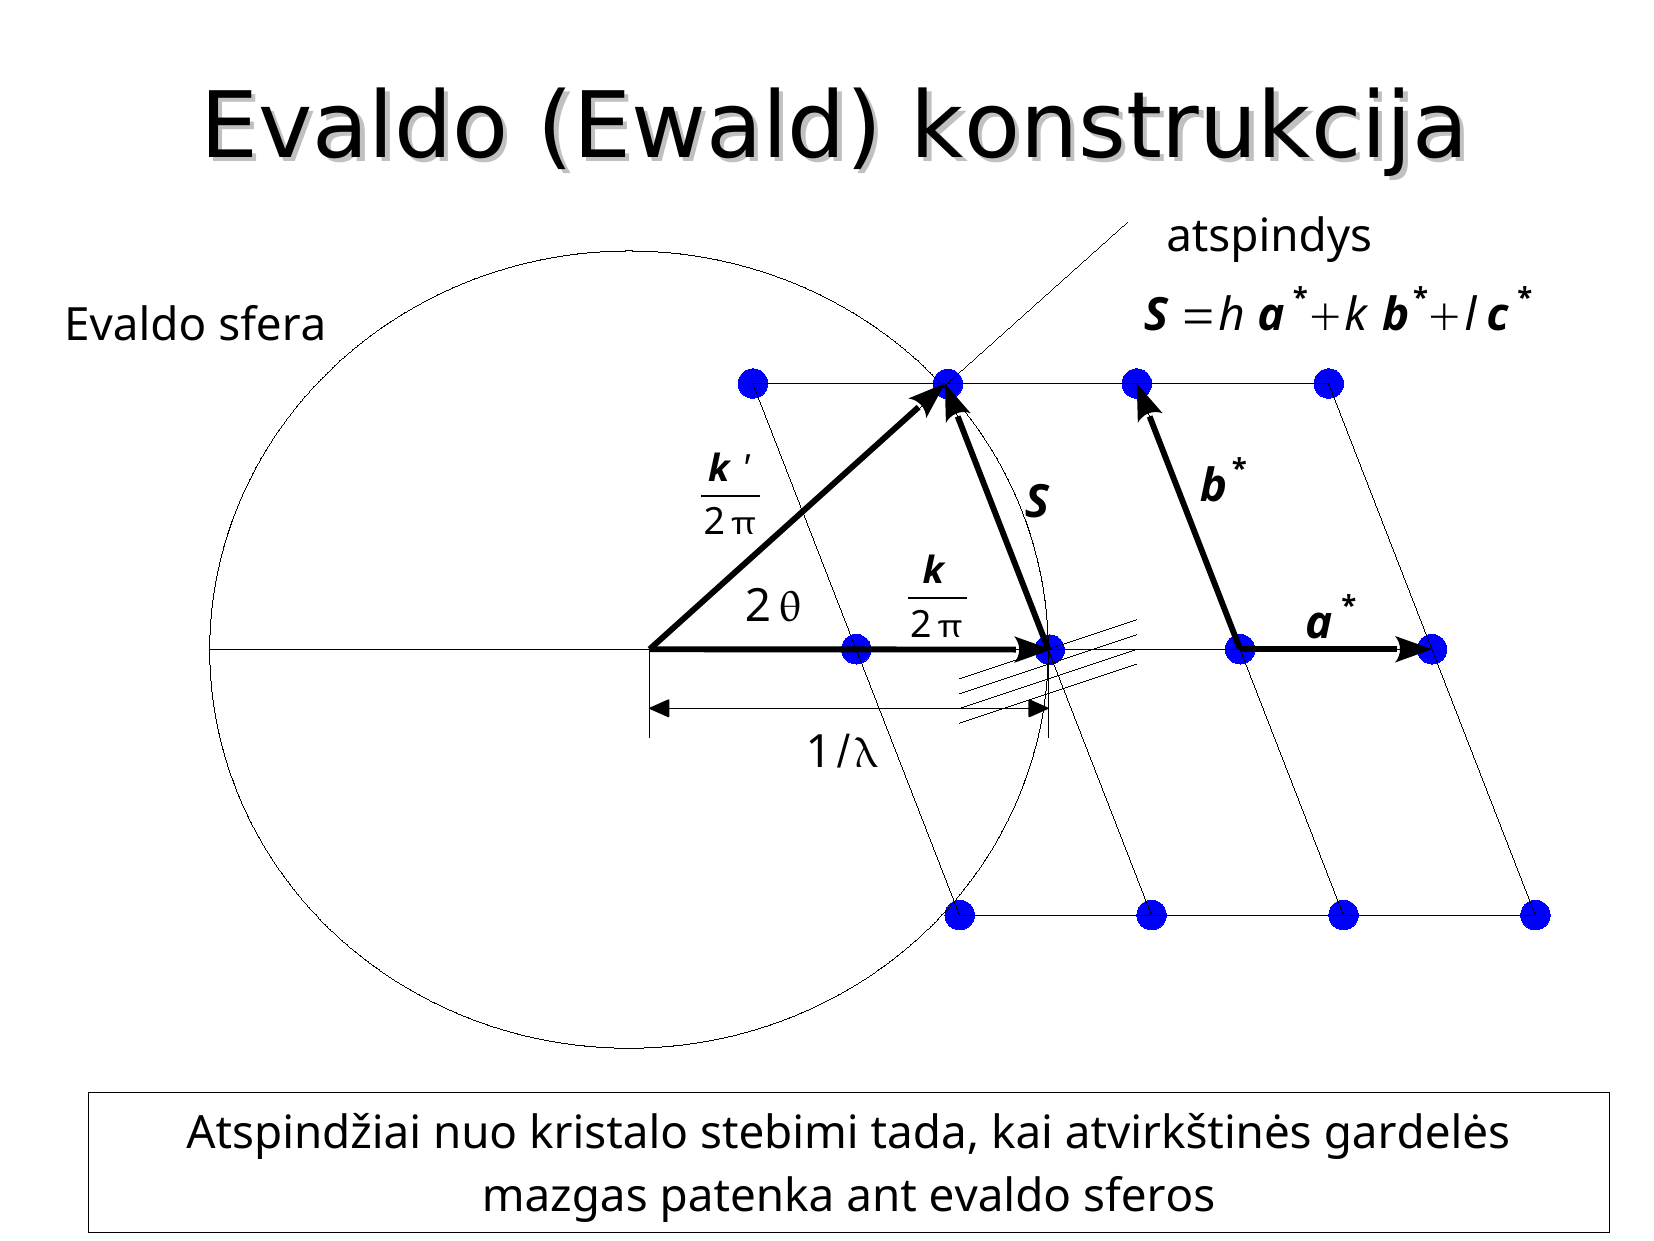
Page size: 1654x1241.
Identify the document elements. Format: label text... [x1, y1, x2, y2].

chart [693, 443, 768, 546]
text_box [841, 634, 871, 646]
text_box [1328, 916, 1359, 930]
text_box [738, 368, 768, 399]
text_box [1520, 900, 1551, 930]
text_box [939, 388, 945, 399]
chart [799, 723, 886, 781]
text_box Atspindžiai nuo kristalo stebimi tada, kai atvirkštinės gardelės mazgas patenka ant evaldo sferos [88, 1092, 1610, 1219]
text_box Evaldo sfera [49, 283, 354, 355]
text_box [1049, 650, 1065, 665]
chart [1138, 280, 1536, 347]
text_box [1418, 634, 1447, 665]
text_box [933, 369, 963, 396]
text_box [1225, 637, 1236, 649]
text_box [1036, 638, 1043, 646]
text_box atspindys [1151, 195, 1595, 266]
text_box [1136, 916, 1167, 930]
chart [1299, 588, 1360, 654]
chart [899, 545, 975, 649]
text_box [1238, 634, 1255, 646]
text_box [1225, 650, 1255, 665]
text_box [1122, 368, 1152, 383]
text_box [1036, 652, 1048, 664]
chart [738, 577, 809, 635]
text_box [1314, 368, 1344, 399]
chart [1019, 472, 1063, 534]
text_box [1139, 384, 1152, 395]
text_box [842, 653, 871, 665]
text_box [1328, 900, 1359, 915]
text_box [1136, 900, 1167, 915]
chart [1194, 450, 1251, 517]
text_box [944, 900, 975, 930]
text_box [1122, 384, 1137, 399]
text_box [1048, 634, 1065, 649]
title Evaldo (Ewald) konstrukcija [91, 29, 1580, 222]
